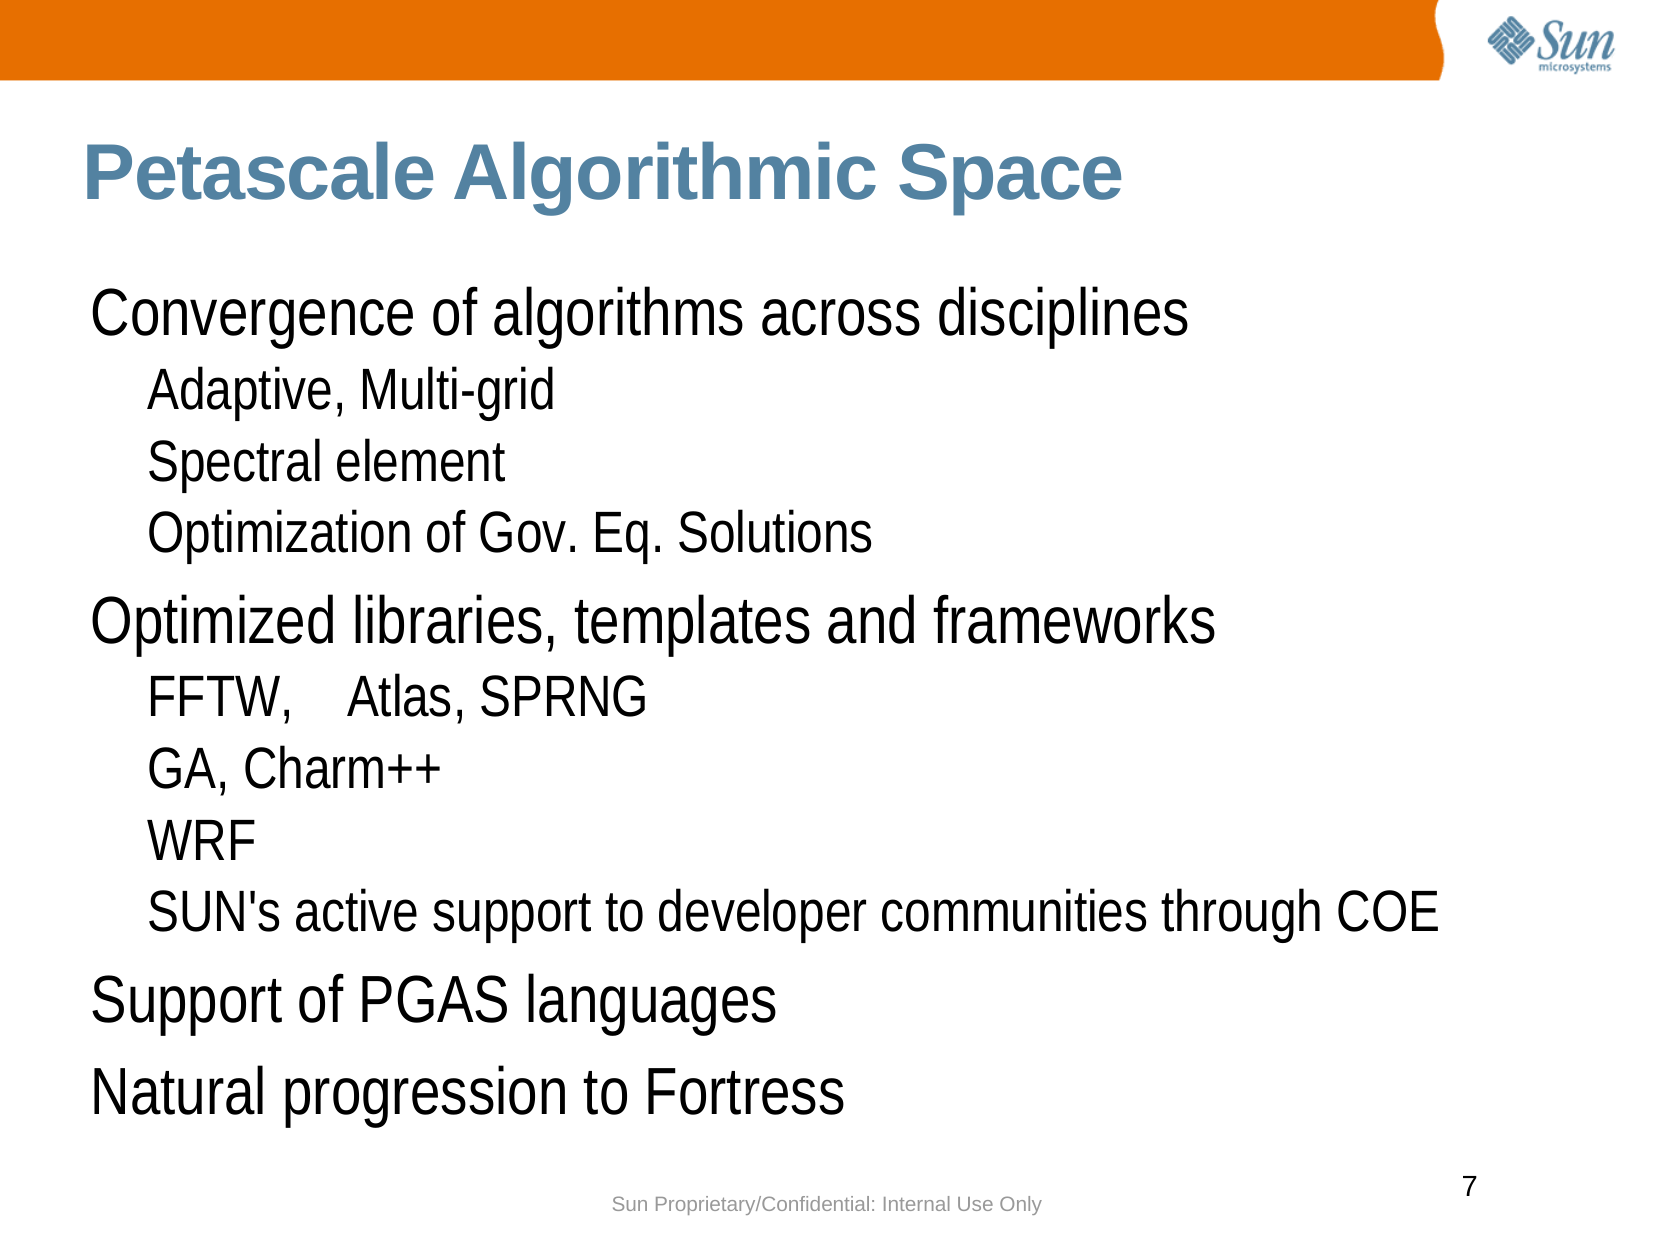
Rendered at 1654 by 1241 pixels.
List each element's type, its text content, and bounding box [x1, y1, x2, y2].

picture [0, 0, 1654, 83]
title Petascale Algorithmic Space [82, 135, 1585, 251]
list Convergence of algorithms across disciplines Adaptive, Multi-grid Spectral element Optimization of Gov. Eq. Solutions Optimized libraries, templates and frameworks FFTW, Atlas, SPRNG GA, Charm++ WRF SUN's active support to developer communities through COE Support of PGAS languages Natural progression to Fortress [71, 283, 1545, 1132]
